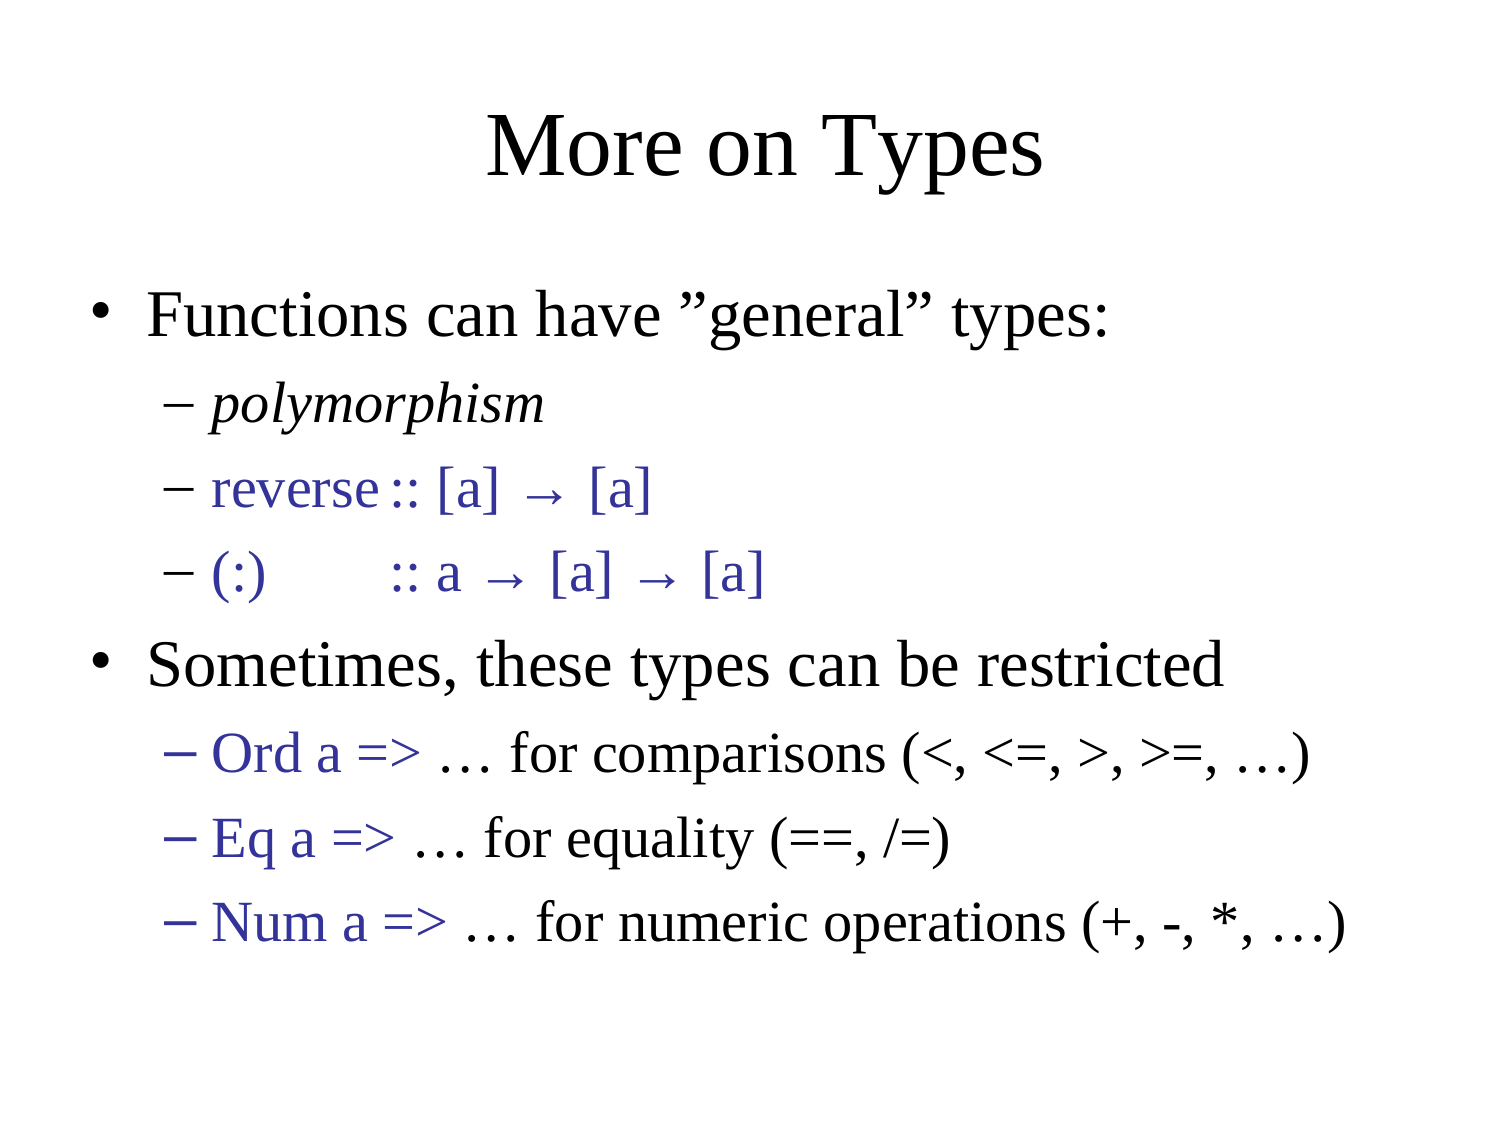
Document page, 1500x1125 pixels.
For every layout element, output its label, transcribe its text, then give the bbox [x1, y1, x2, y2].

list Functions can have ”general” types: polymorphism reverse :: [a] → [a] (:) :: a → [a] → [a] Sometimes, these types can be restricted Ord a => … for comparisons (<, <=, >, >=, …) Eq a => … for equality (==, /=) Num a => … for numeric operations (+, -, *, …) [75, 262, 1447, 1005]
title More on Types [75, 45, 1426, 233]
